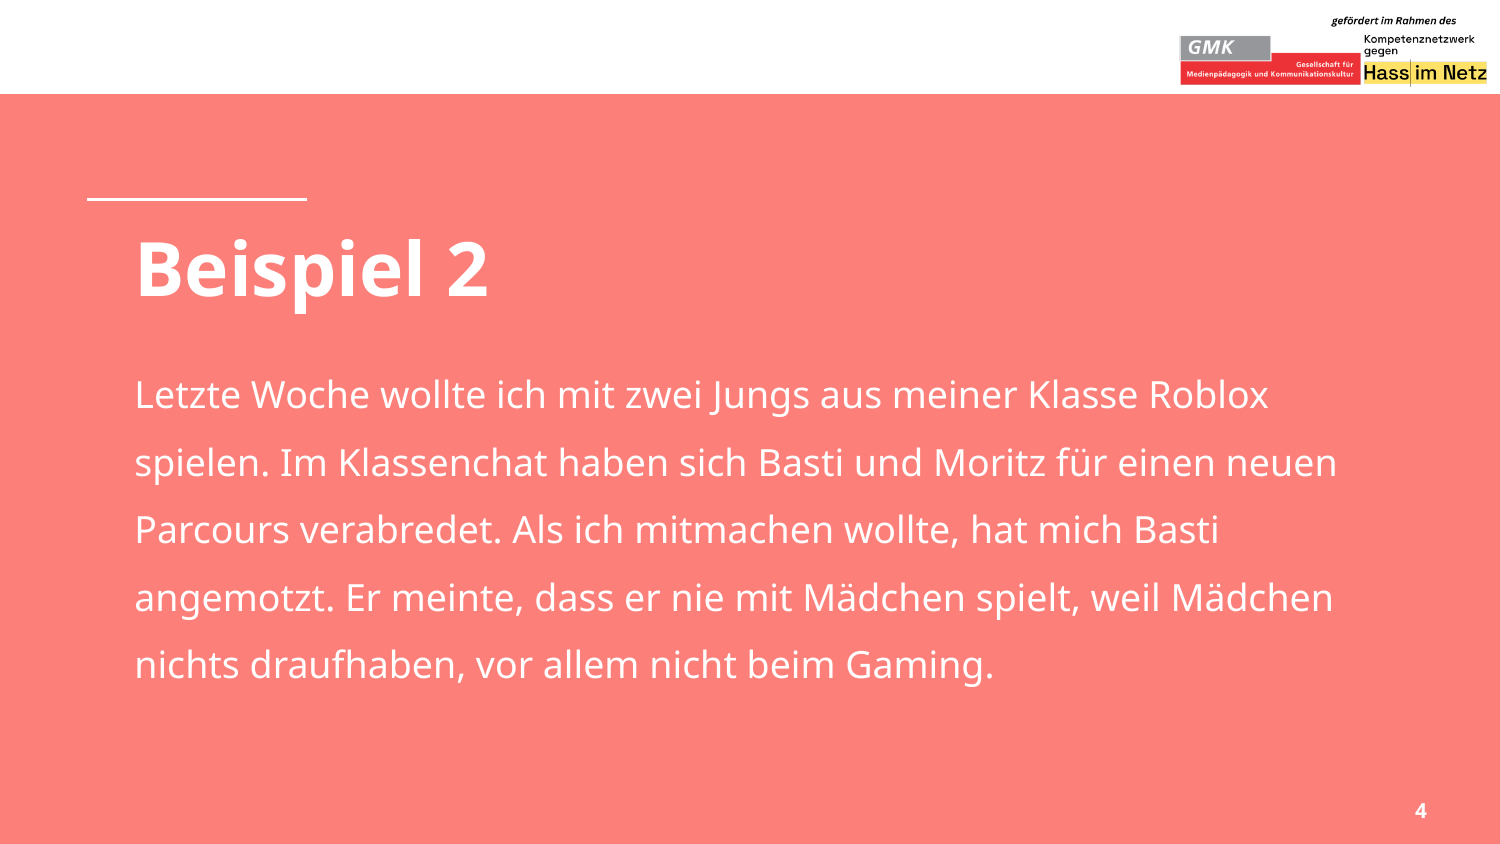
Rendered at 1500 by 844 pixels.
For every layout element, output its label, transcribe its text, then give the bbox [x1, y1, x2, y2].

text_box 4 [1400, 779, 1491, 844]
text_box Letzte Woche wollte ich mit zwei Jungs aus meiner Klasse Roblox spielen. Im Klassenchat haben sich Basti und Moritz für einen neuen Parcours verabredet. Als ich mitmachen wollte, hat mich Basti angemotzt. Er meinte, dass er nie mit Mädchen spielt, weil Mädchen nichts draufhaben, vor allem nicht beim Gaming. [120, 341, 1370, 694]
title Beispiel 2 [119, 216, 1381, 466]
